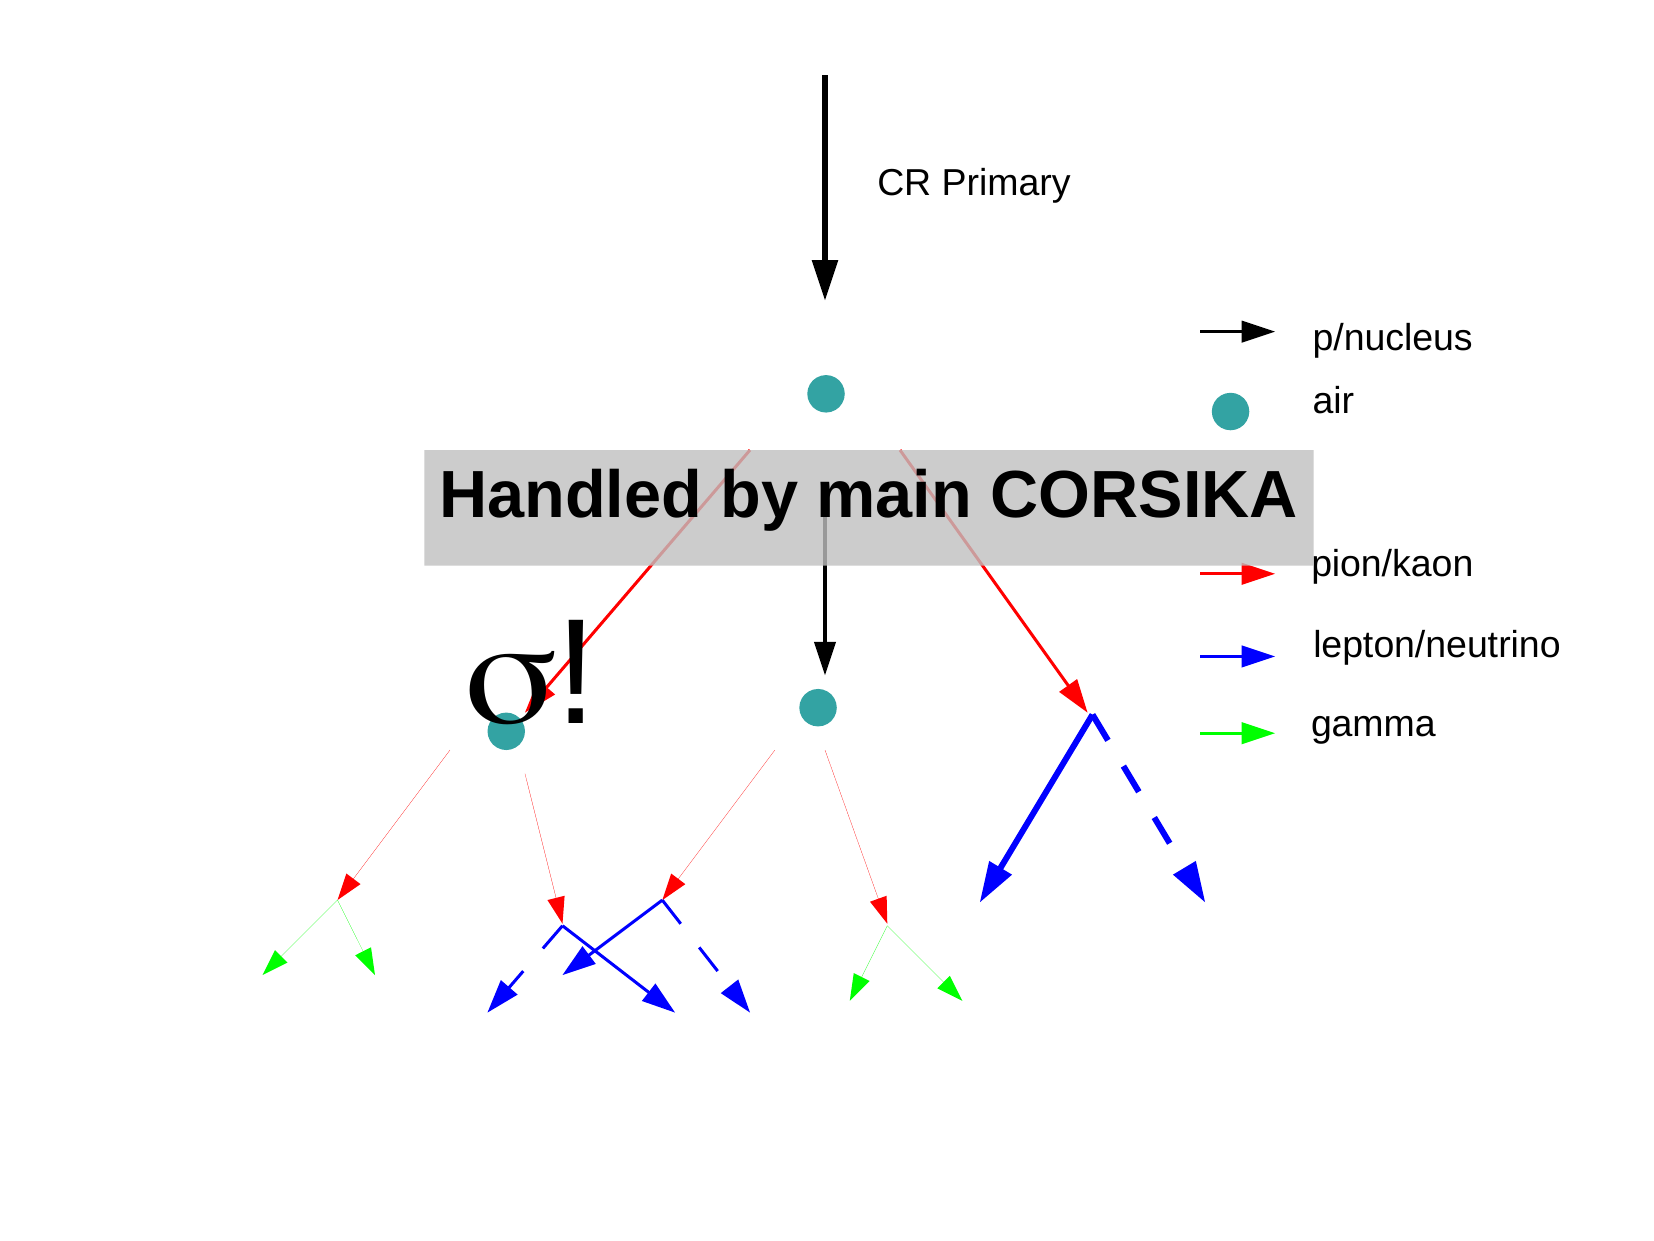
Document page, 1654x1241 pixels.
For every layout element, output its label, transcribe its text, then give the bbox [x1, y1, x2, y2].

text_box [1211, 392, 1250, 431]
text_box CR Primary [862, 154, 1087, 226]
text_box Handled by main CORSIKA [424, 450, 1313, 566]
text_box p/nucleus air [1297, 288, 1488, 443]
text_box [807, 375, 845, 413]
text_box lepton/neutrino [1298, 616, 1576, 687]
text_box [799, 688, 837, 727]
text_box gamma [1296, 694, 1451, 766]
text_box ! [450, 580, 612, 820]
text_box pion/kaon [1296, 535, 1489, 606]
